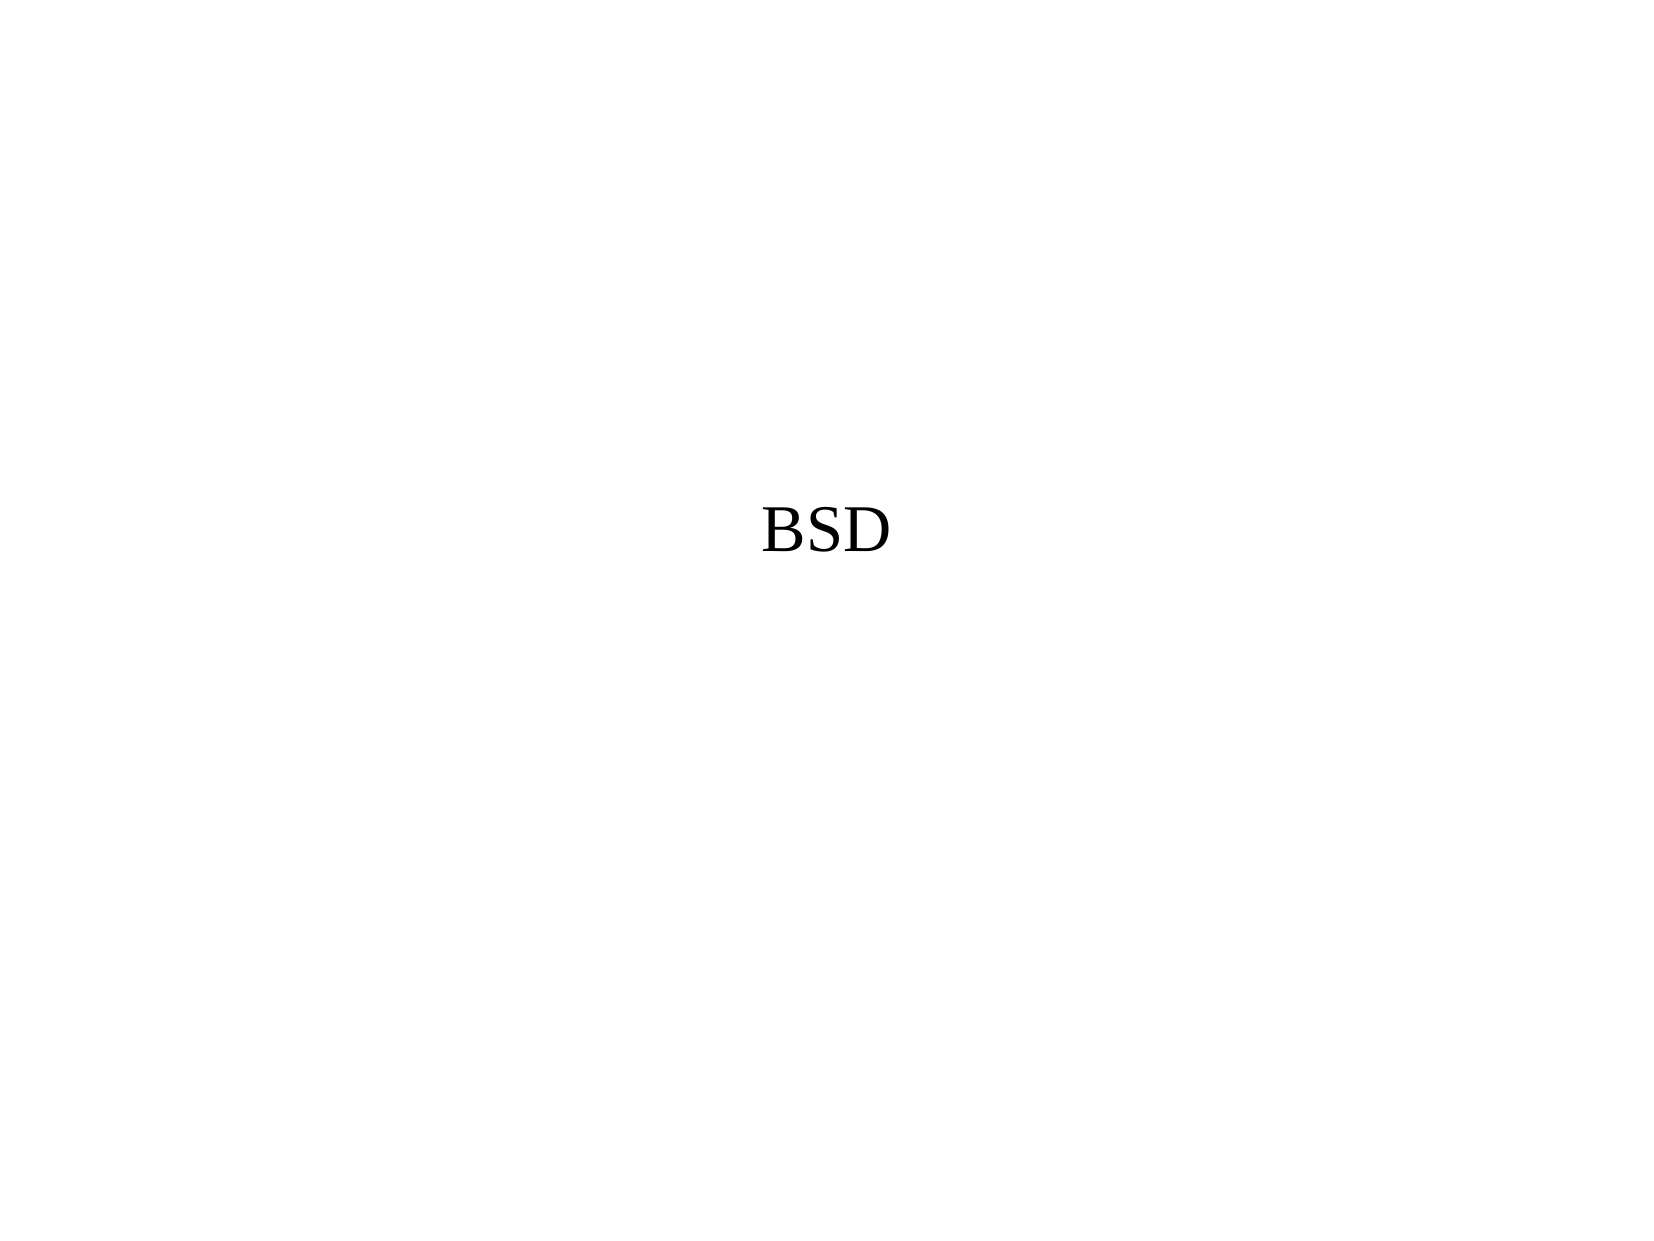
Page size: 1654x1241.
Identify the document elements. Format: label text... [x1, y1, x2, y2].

subtitle BSD [82, 49, 1571, 1010]
